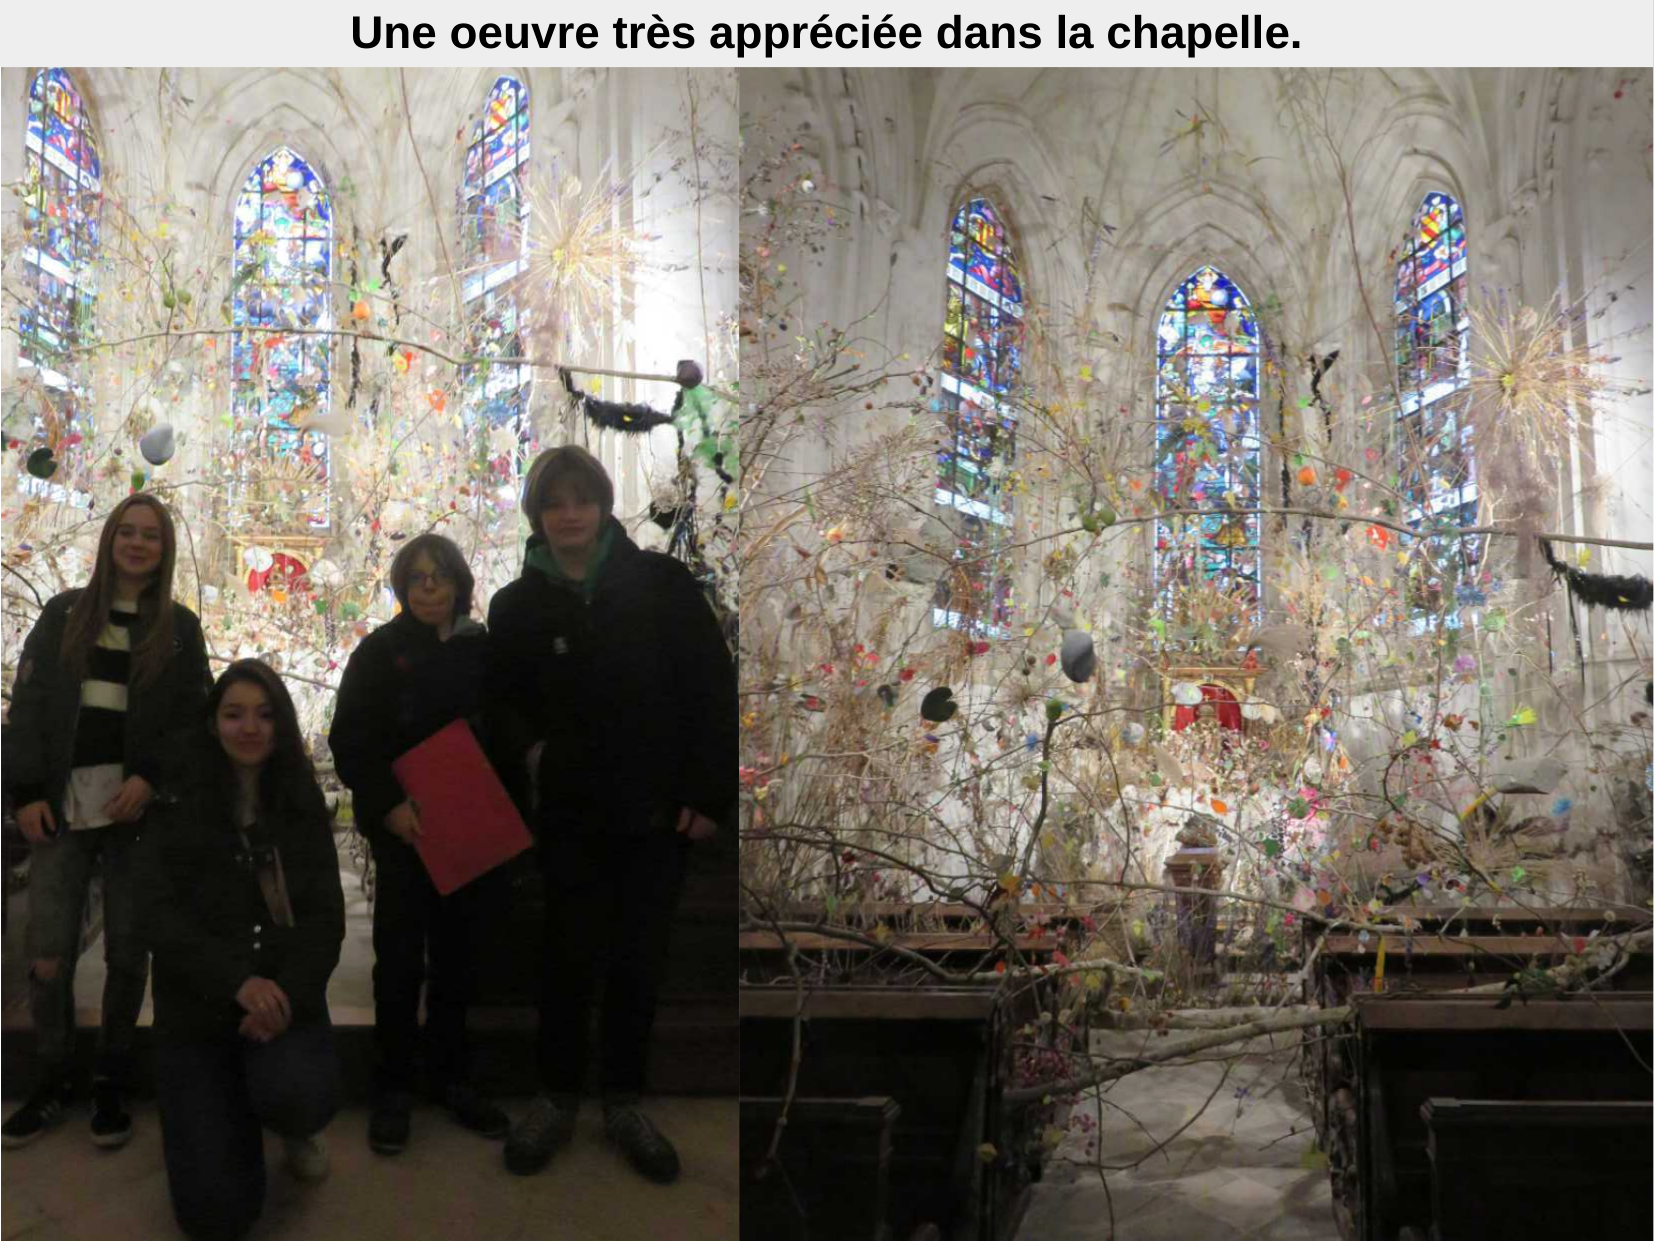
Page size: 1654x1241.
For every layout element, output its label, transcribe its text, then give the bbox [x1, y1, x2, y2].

text_box Une oeuvre très appréciée dans la chapelle. [0, 0, 1654, 68]
picture [0, 68, 1654, 1241]
